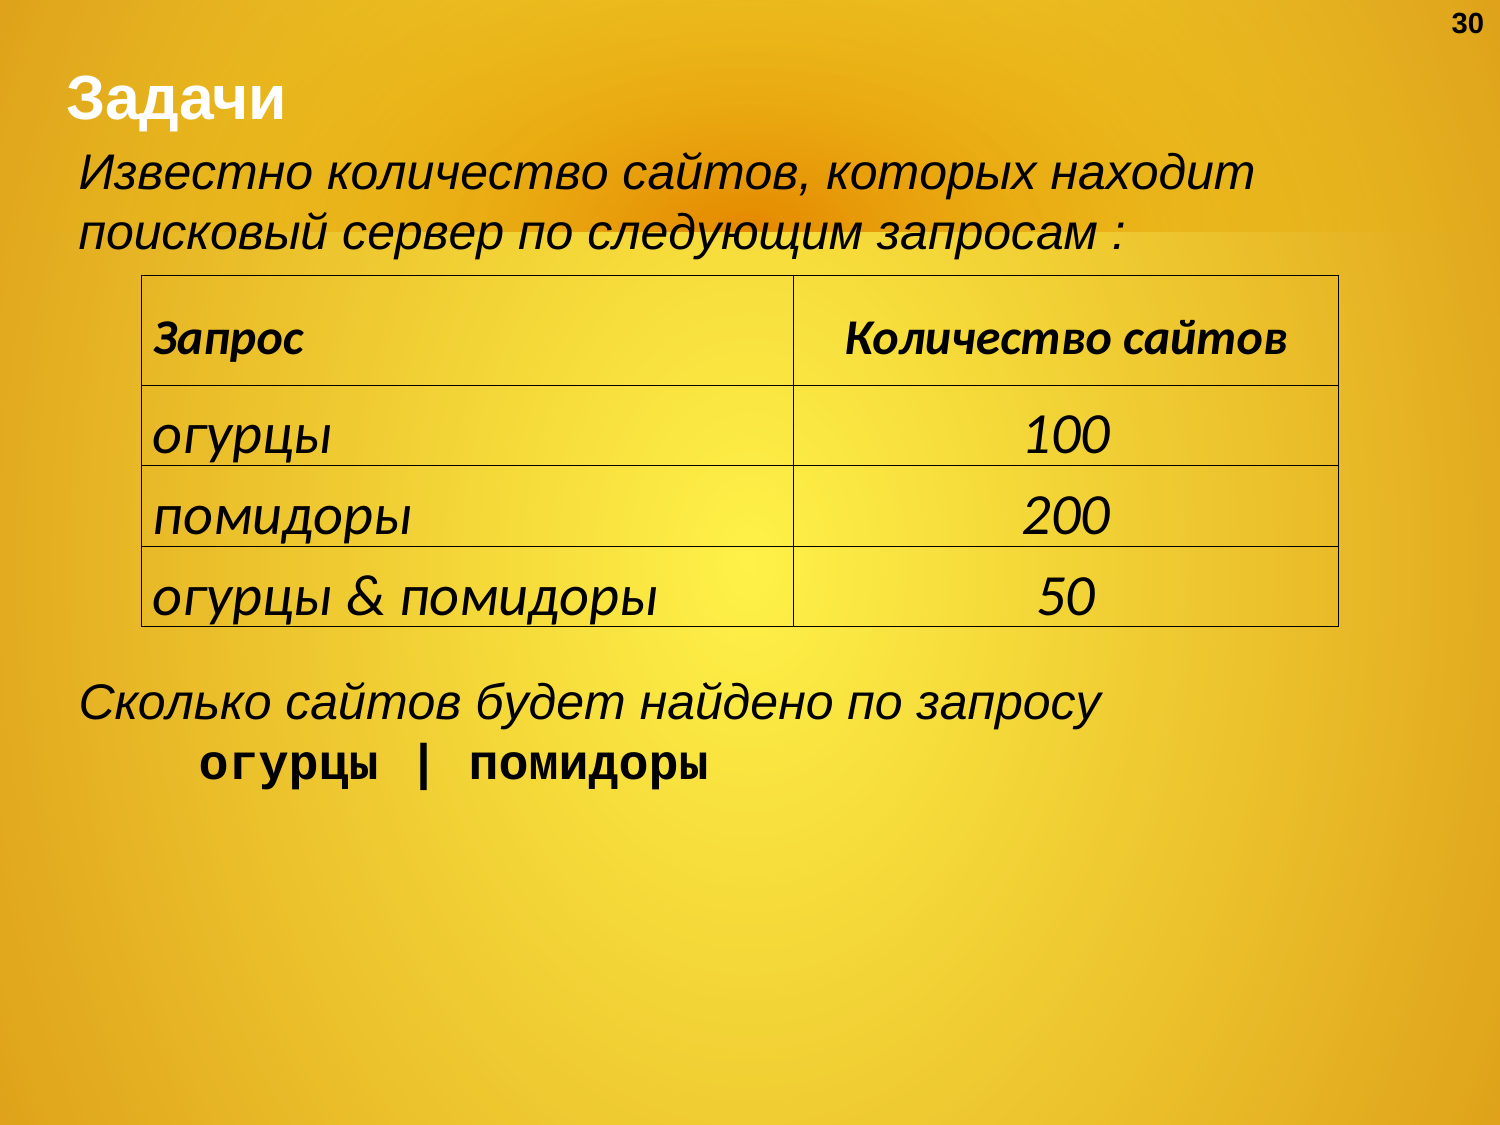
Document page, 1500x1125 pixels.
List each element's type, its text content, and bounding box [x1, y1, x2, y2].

table_cell 100 [794, 386, 1338, 465]
table_cell огурцы [142, 386, 793, 465]
table_cell 200 [794, 466, 1338, 546]
table_cell огурцы & помидоры [142, 547, 793, 626]
text_box <номер> [1148, 0, 1499, 75]
table_cell помидоры [142, 466, 793, 546]
table_cell 50 [794, 547, 1338, 626]
title Задачи [51, 49, 1426, 127]
text_box Известно количество сайтов, которых находит поисковый сервер по следующим запросам : Сколько сайтов будет найдено по запросу огурцы | помидоры [63, 131, 1443, 798]
table_header Количество сайтов [794, 276, 1338, 385]
table_header Запрос [142, 276, 793, 385]
